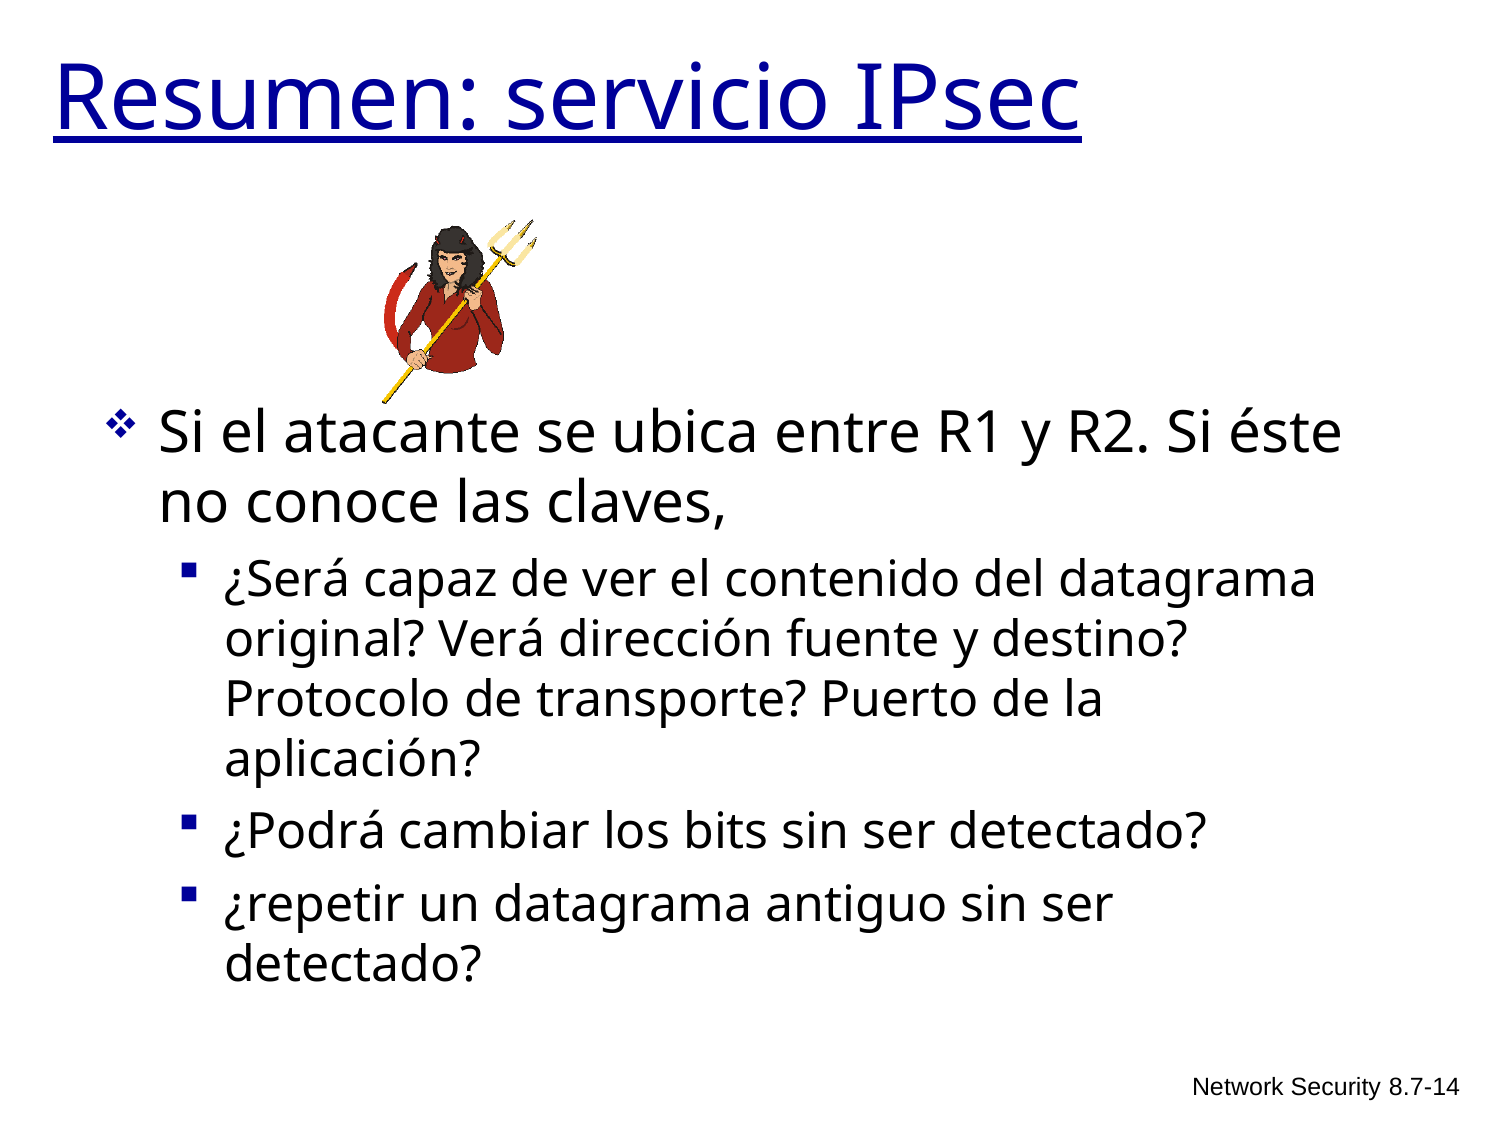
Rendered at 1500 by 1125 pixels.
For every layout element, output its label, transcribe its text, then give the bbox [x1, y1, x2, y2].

title Resumen: servicio IPsec [37, 19, 1457, 166]
picture [382, 219, 537, 404]
list Si el atacante se ubica entre R1 y R2. Si éste no conoce las claves, ¿Será capaz de ver el contenido del datagrama original? Verá dirección fuente y destino? Protocolo de transporte? Puerto de la aplicación? ¿Podrá cambiar los bits sin ser detectado? ¿repetir un datagrama antiguo sin ser detectado? [87, 386, 1363, 1045]
text_box Network Security [762, 1062, 1397, 1114]
